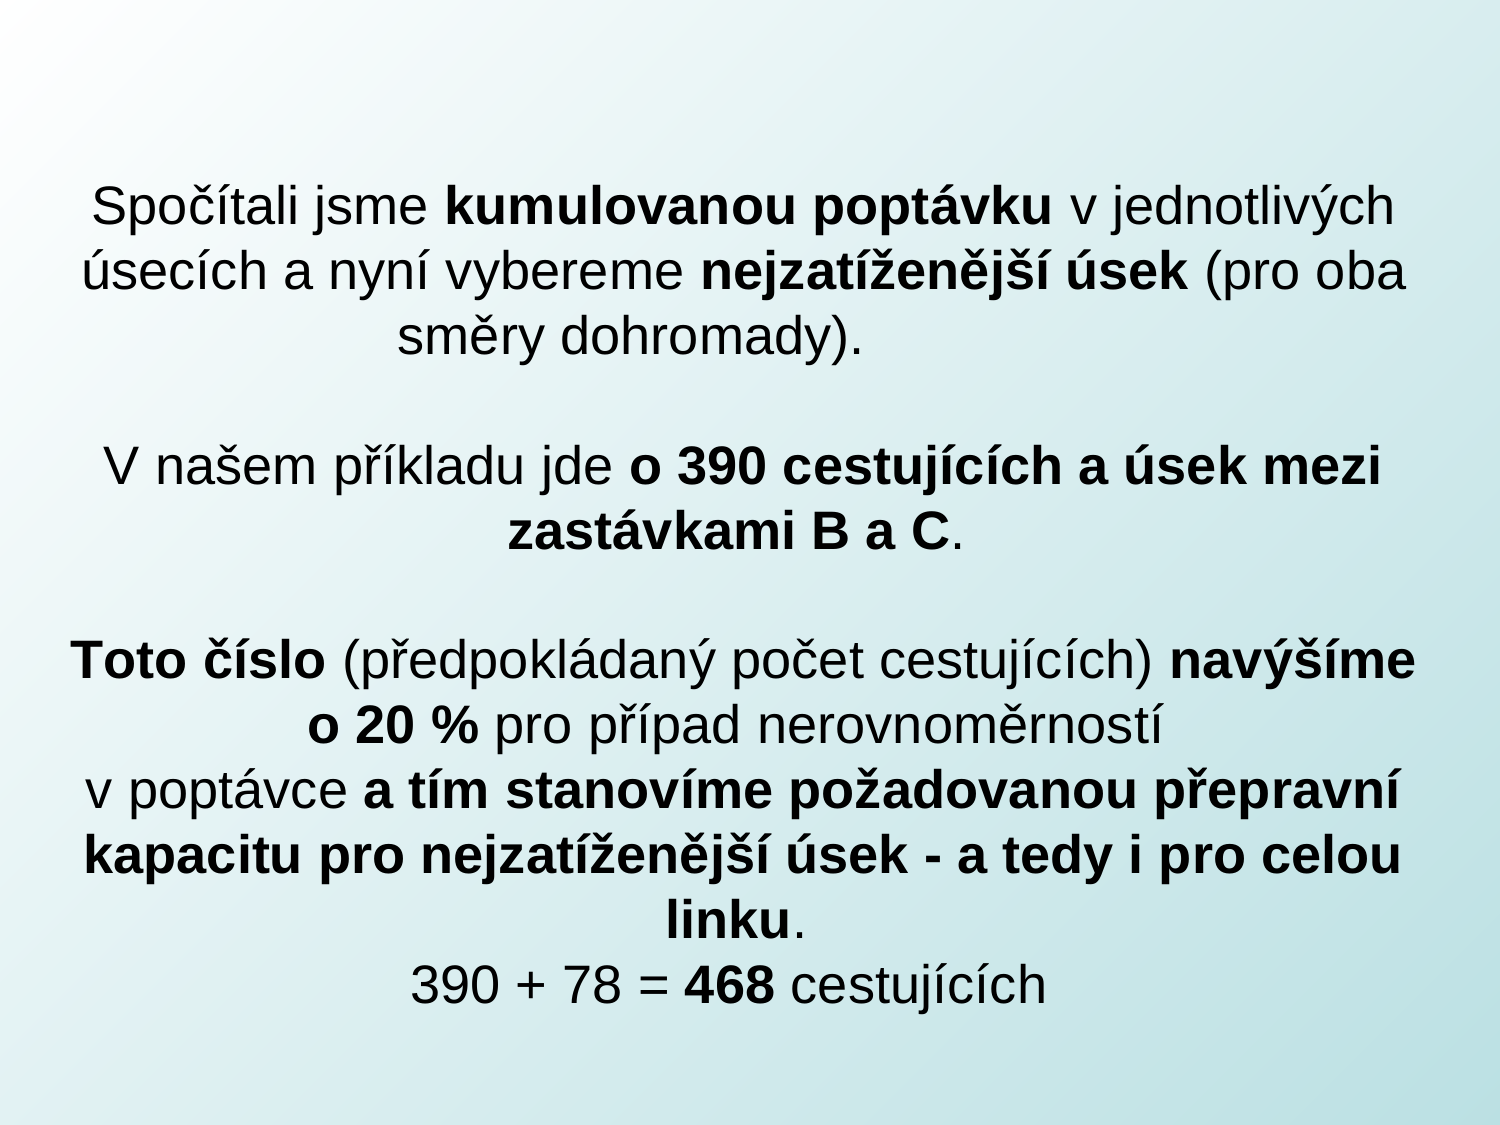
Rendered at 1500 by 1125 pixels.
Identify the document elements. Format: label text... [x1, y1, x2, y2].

list Spočítali jsme kumulovanou poptávku v jednotlivých úsecích a nyní vybereme nejzatíženější úsek (pro oba směry dohromady). V našem příkladu jde o 390 cestujících a úsek mezi zastávkami B a C. Toto číslo (předpokládaný počet cestujících) navýšíme o 20 % pro případ nerovnoměrností v poptávce a tím stanovíme požadovanou přepravní kapacitu pro nejzatíženější úsek - a tedy i pro celou linku. 390 + 78 = 468 cestujících [41, 42, 1447, 1071]
